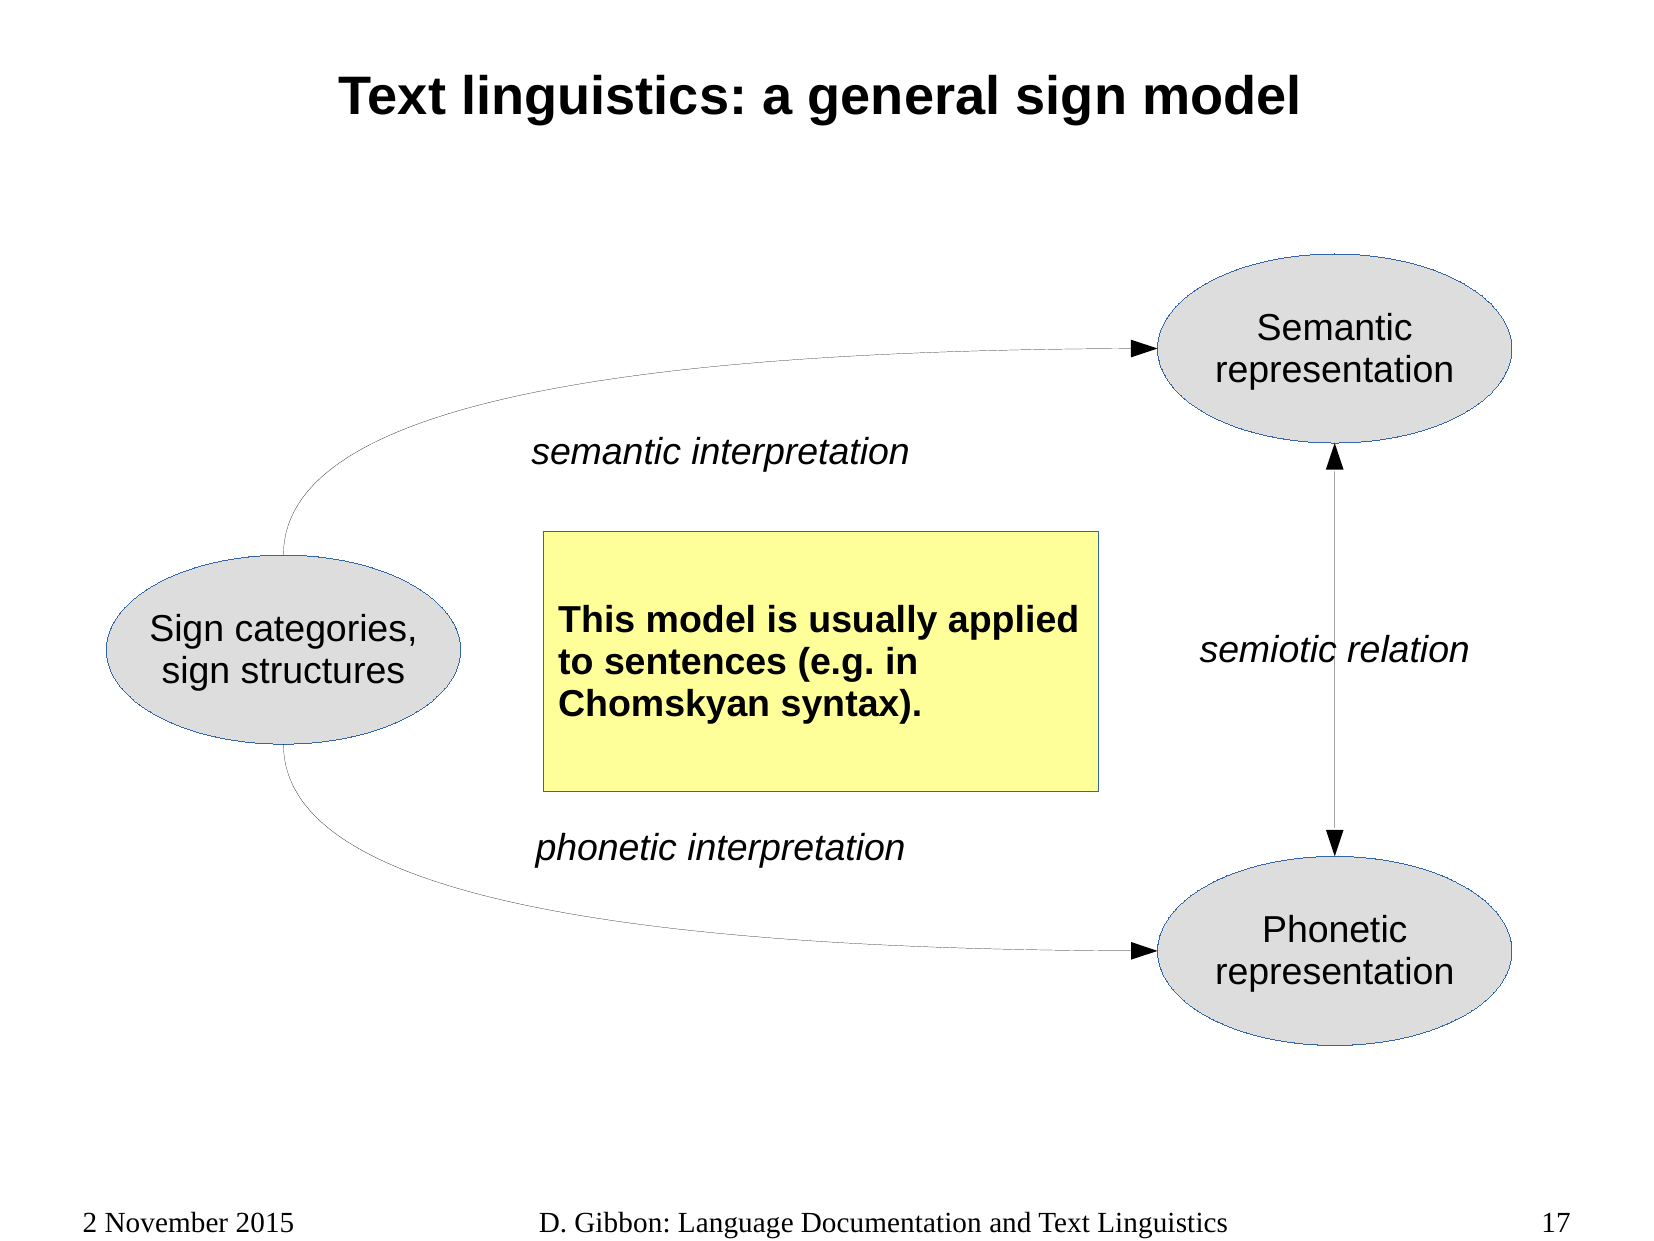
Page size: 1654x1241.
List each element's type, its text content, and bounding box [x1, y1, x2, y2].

text_box Semantic representation [1157, 253, 1512, 444]
text_box Sign categories, sign structures [106, 555, 461, 745]
text_box This model is usually applied to sentences (e.g. in Chomskyan syntax). [543, 531, 1099, 792]
text_box Phonetic representation [1157, 856, 1512, 1046]
title Text linguistics: a general sign model [11, 49, 1630, 142]
